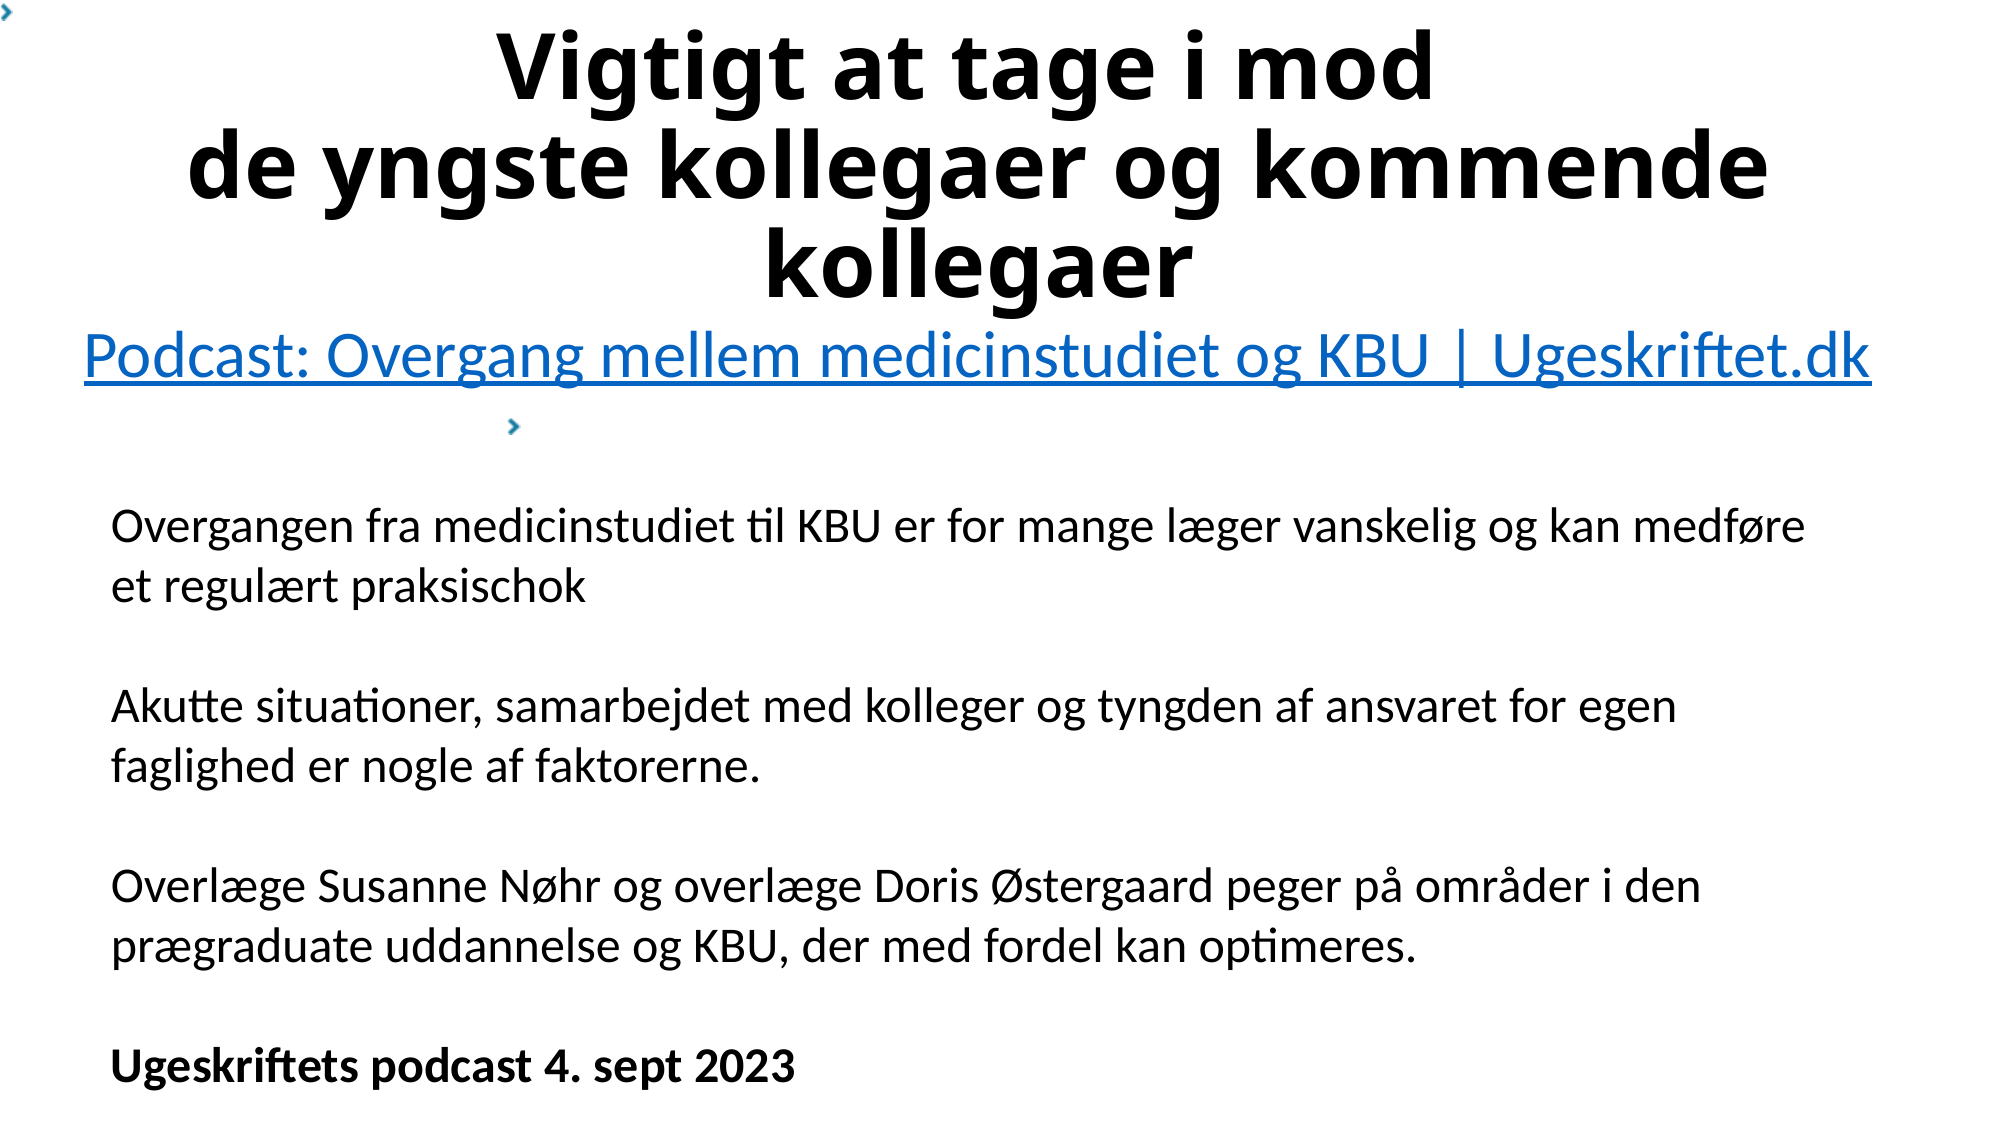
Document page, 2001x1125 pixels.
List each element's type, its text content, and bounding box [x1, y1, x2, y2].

text_box Podcast: Overgang mellem medicinstudiet og KBU | Ugeskriftet.dk [68, 303, 1932, 398]
picture [0, 0, 13, 21]
title Vigtigt at tage i mod de yngste kollegaer og kommende kollegaer [96, 59, 1863, 278]
picture [507, 414, 521, 424]
text_box Overgangen fra medicinstudiet til KBU er for mange læger vanskelig og kan medføre et regulært praksischok Akutte situationer, samarbejdet med kolleger og tyngden af ansvaret for egen faglighed er nogle af faktorerne. Overlæge Susanne Nøhr og overlæge Doris Østergaard peger på områder i den prægraduate uddannelse og KBU, der med fordel kan optimeres. Ugeskriftets podcast 4. sept 2023 [96, 424, 1858, 1100]
